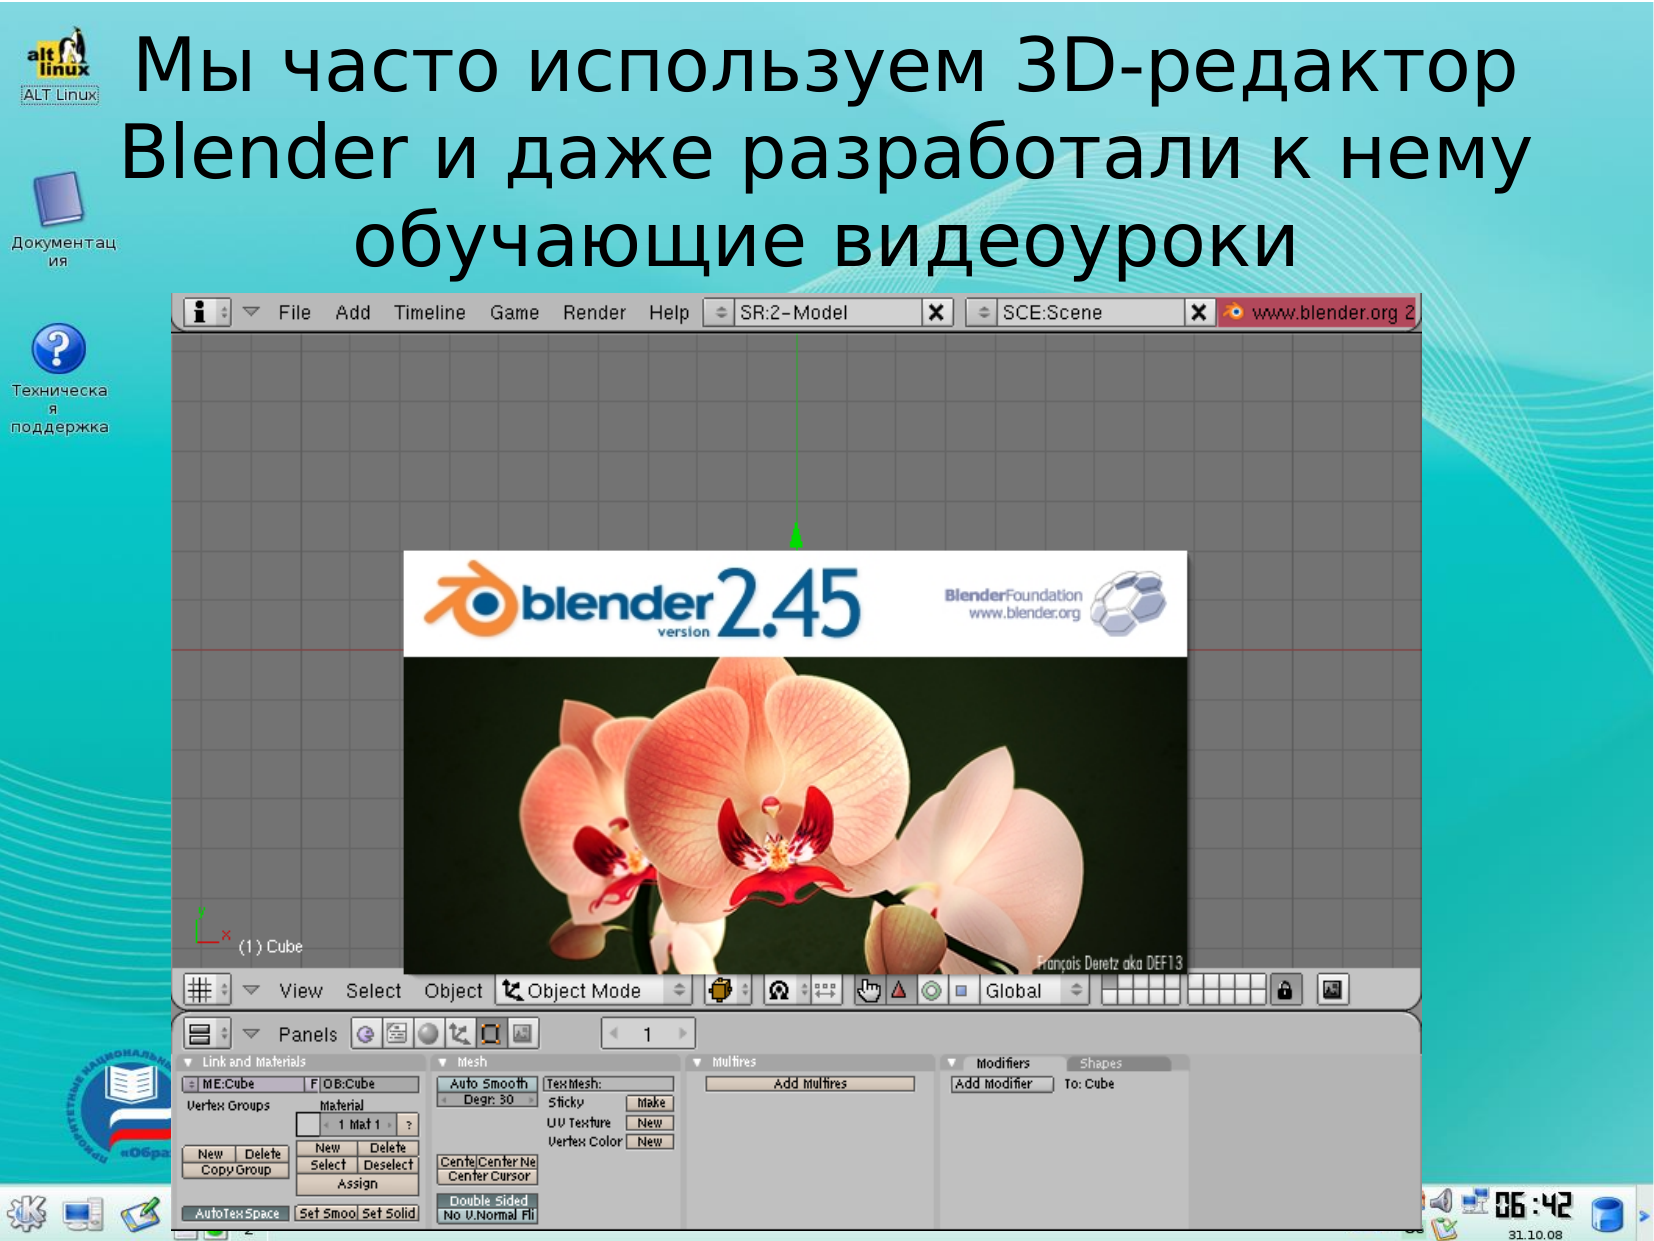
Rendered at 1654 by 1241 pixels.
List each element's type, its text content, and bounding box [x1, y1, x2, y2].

picture [0, 2, 1654, 1241]
title Мы часто используем 3D-редактор Blender и даже разработали к нему обучающие видеоуроки [82, 22, 1571, 284]
